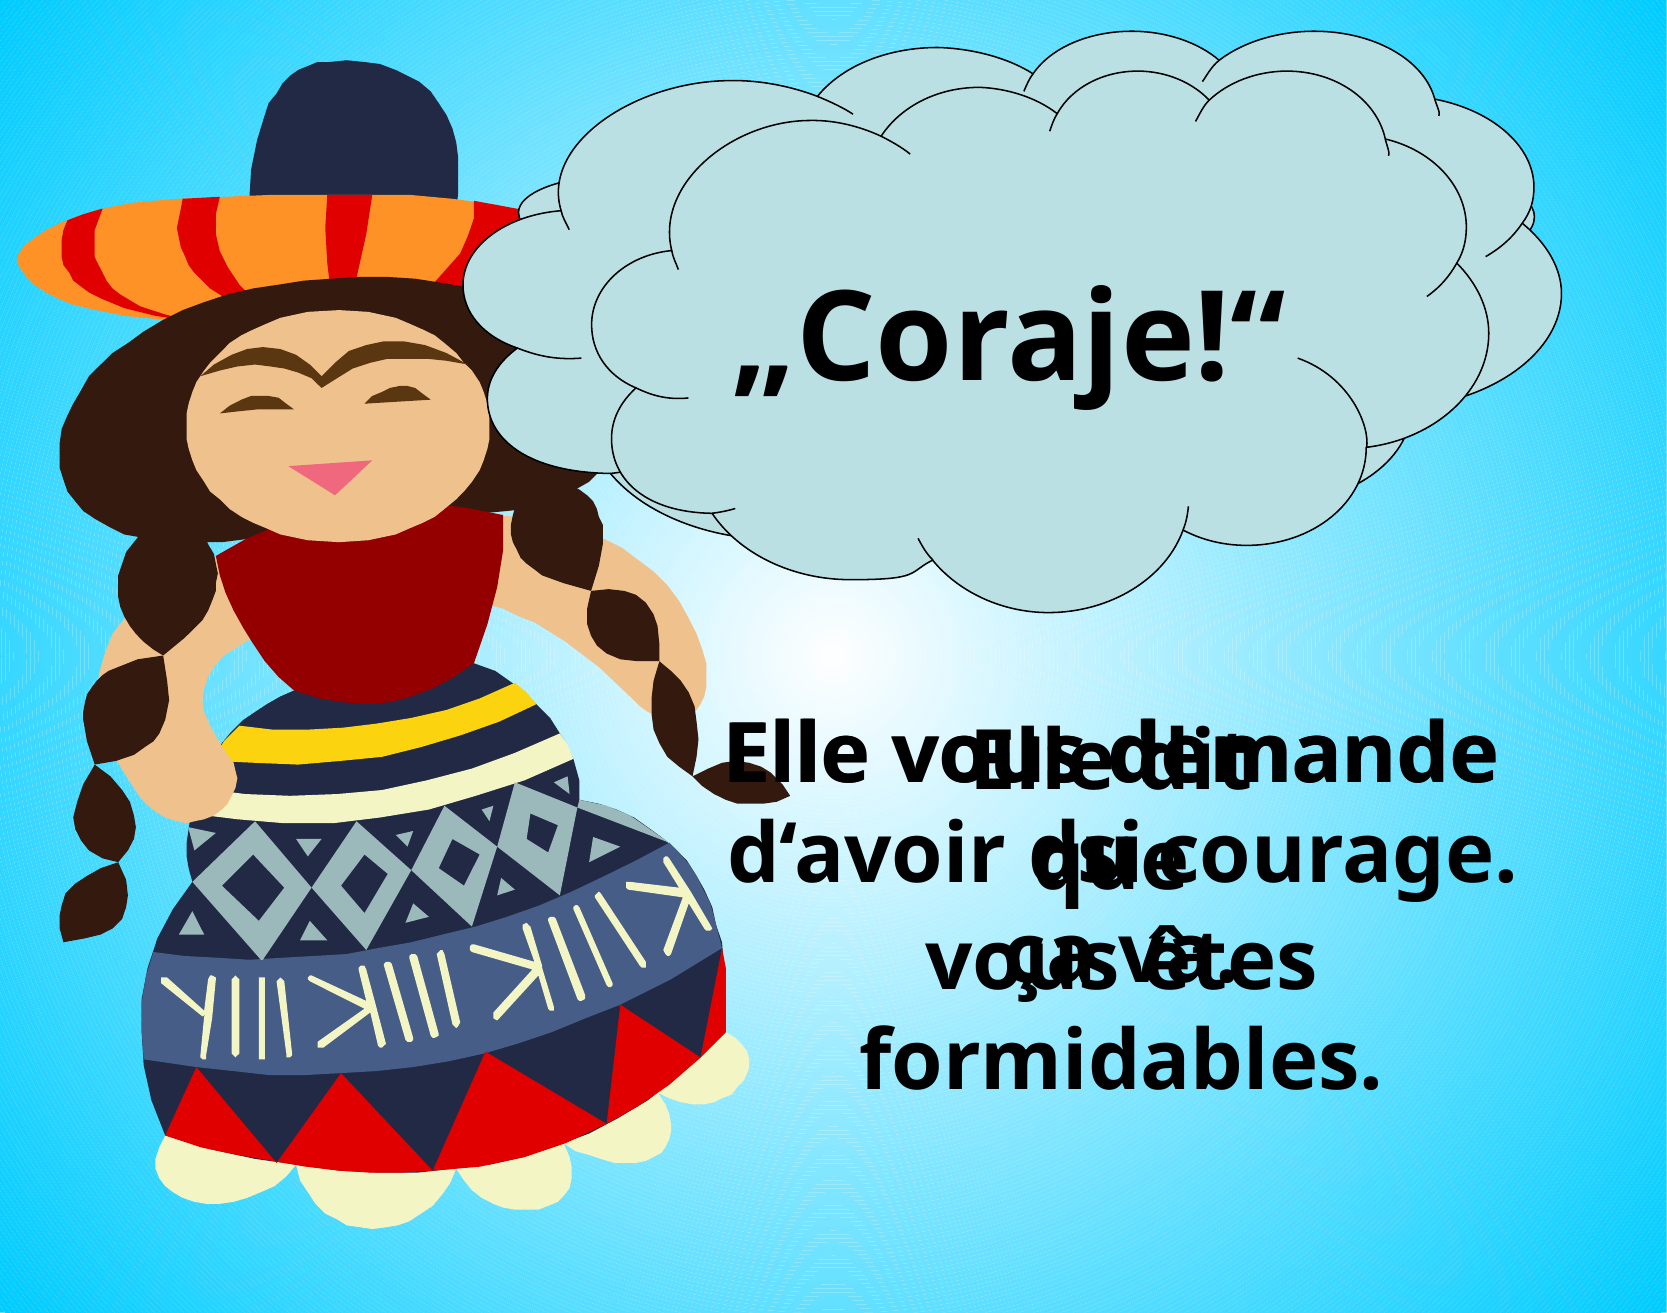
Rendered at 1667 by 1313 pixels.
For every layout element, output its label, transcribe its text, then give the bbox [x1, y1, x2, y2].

picture [12, 56, 794, 1233]
text_box „!Sois estupendos!“ [462, 31, 1562, 536]
text_box „?Va bien?“ [1524, 207, 1535, 230]
text_box „?Va bien?“ [518, 182, 560, 219]
text_box Elle dit que vous êtes formidables. [577, 698, 1667, 1114]
text_box Elle vous demande d‘avoir du courage. [578, 691, 1667, 907]
text_box „Coraje!“ [591, 71, 1489, 613]
text_box „!Sois estupendos!“ [1359, 439, 1404, 483]
